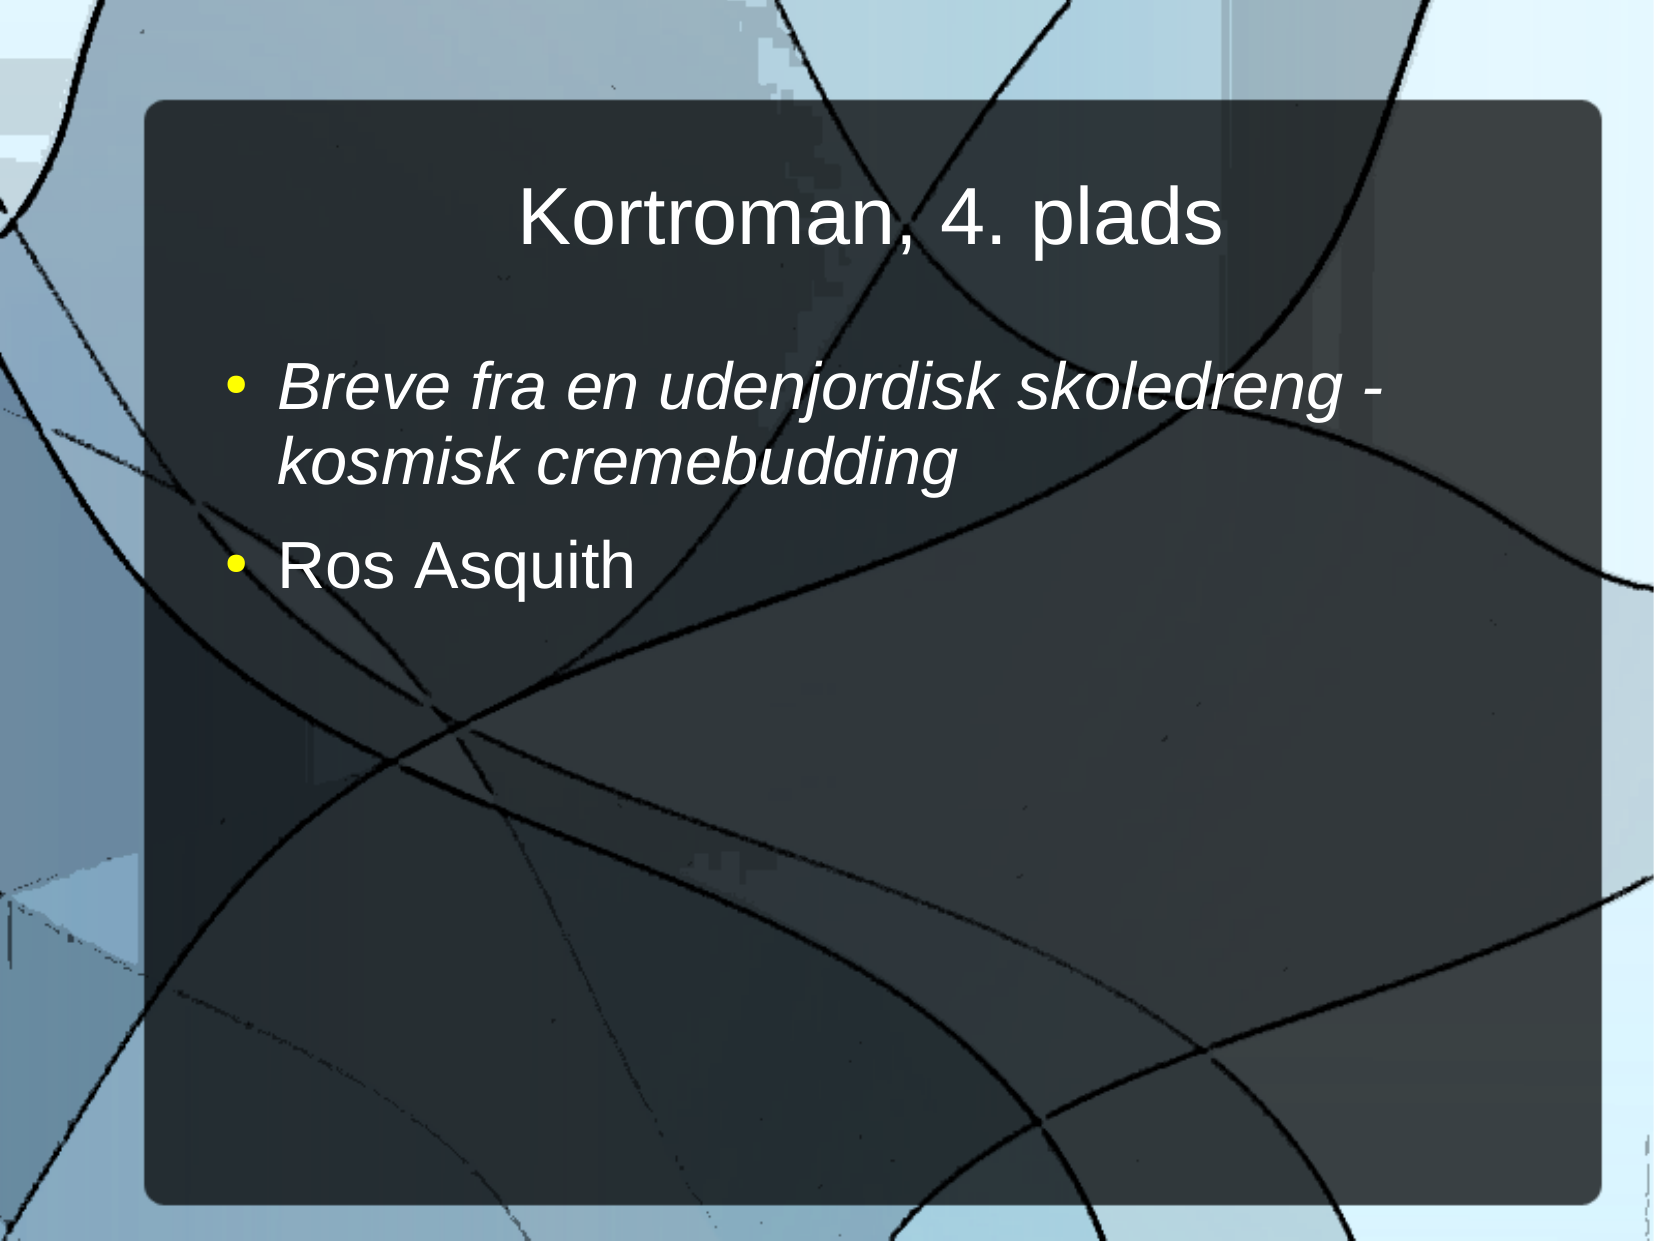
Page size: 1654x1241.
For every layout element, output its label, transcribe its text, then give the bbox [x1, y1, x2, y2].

picture [0, 0, 1654, 1241]
list Breve fra en udenjordisk skoledreng - kosmisk cremebudding Ros Asquith [206, 349, 1571, 1069]
title Kortroman, 4. plads [159, 108, 1583, 325]
